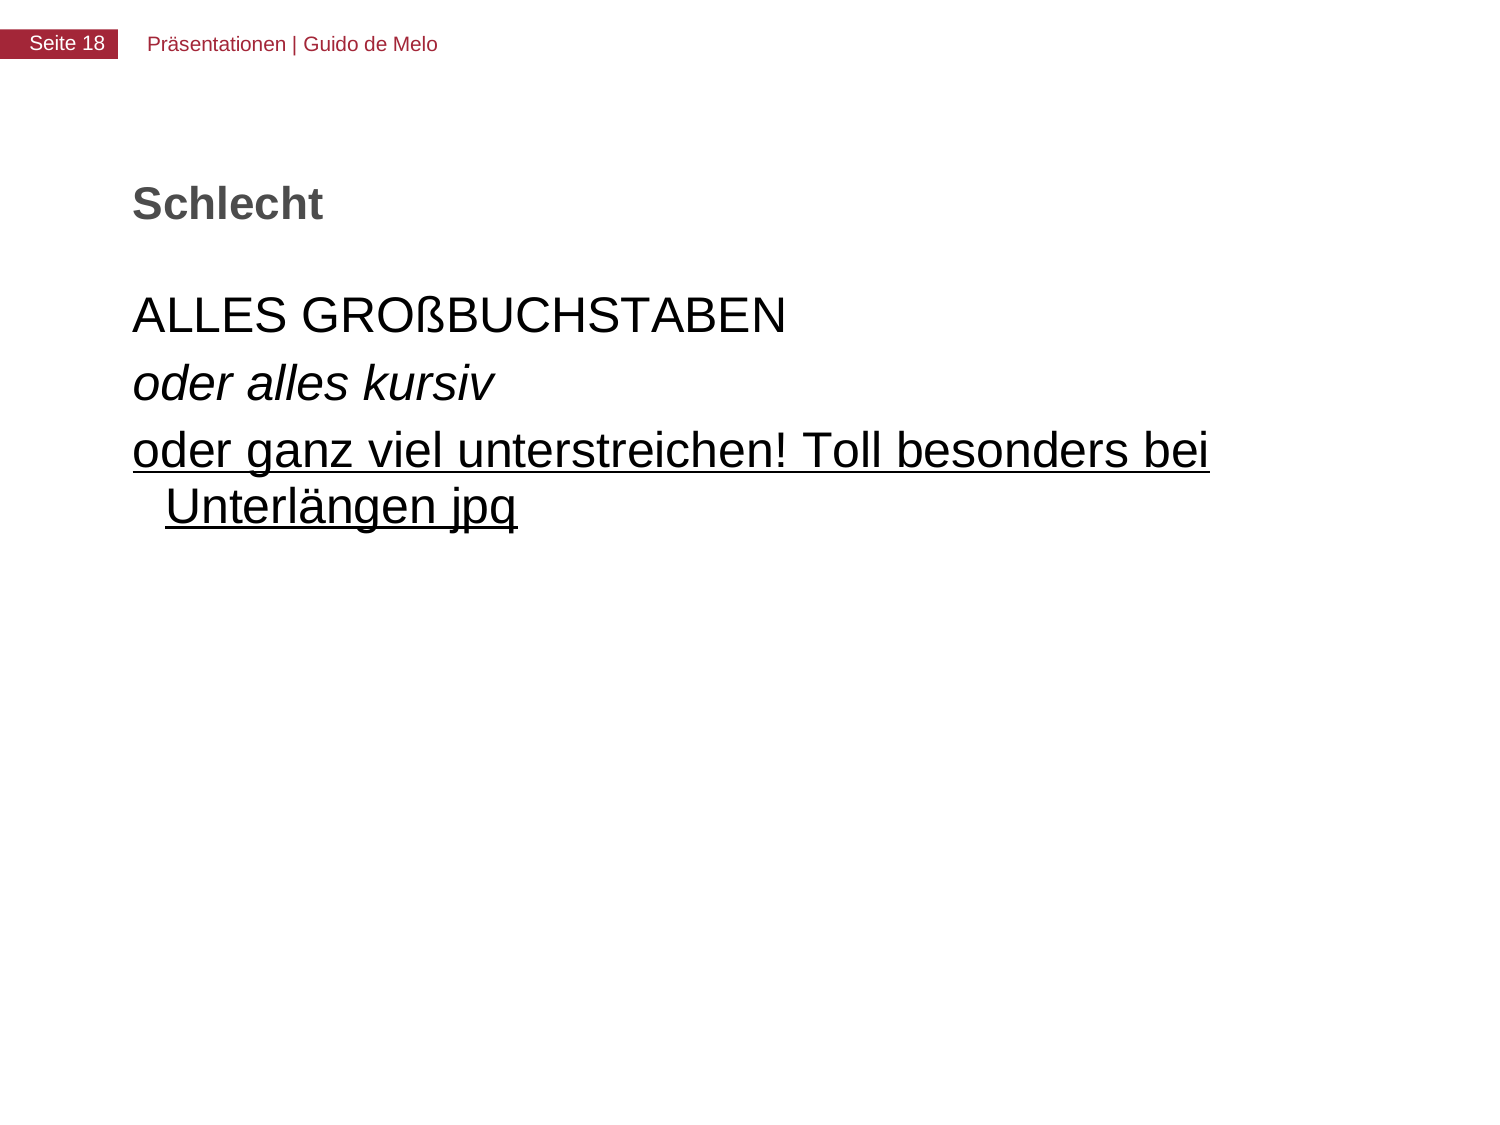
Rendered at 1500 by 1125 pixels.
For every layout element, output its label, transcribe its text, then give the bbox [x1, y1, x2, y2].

title Schlecht [132, 149, 1413, 258]
list ALLES GROßBUCHSTABEN oder alles kursiv oder ganz viel unterstreichen! Toll besonders bei Unterlängen jpq [132, 287, 1371, 888]
